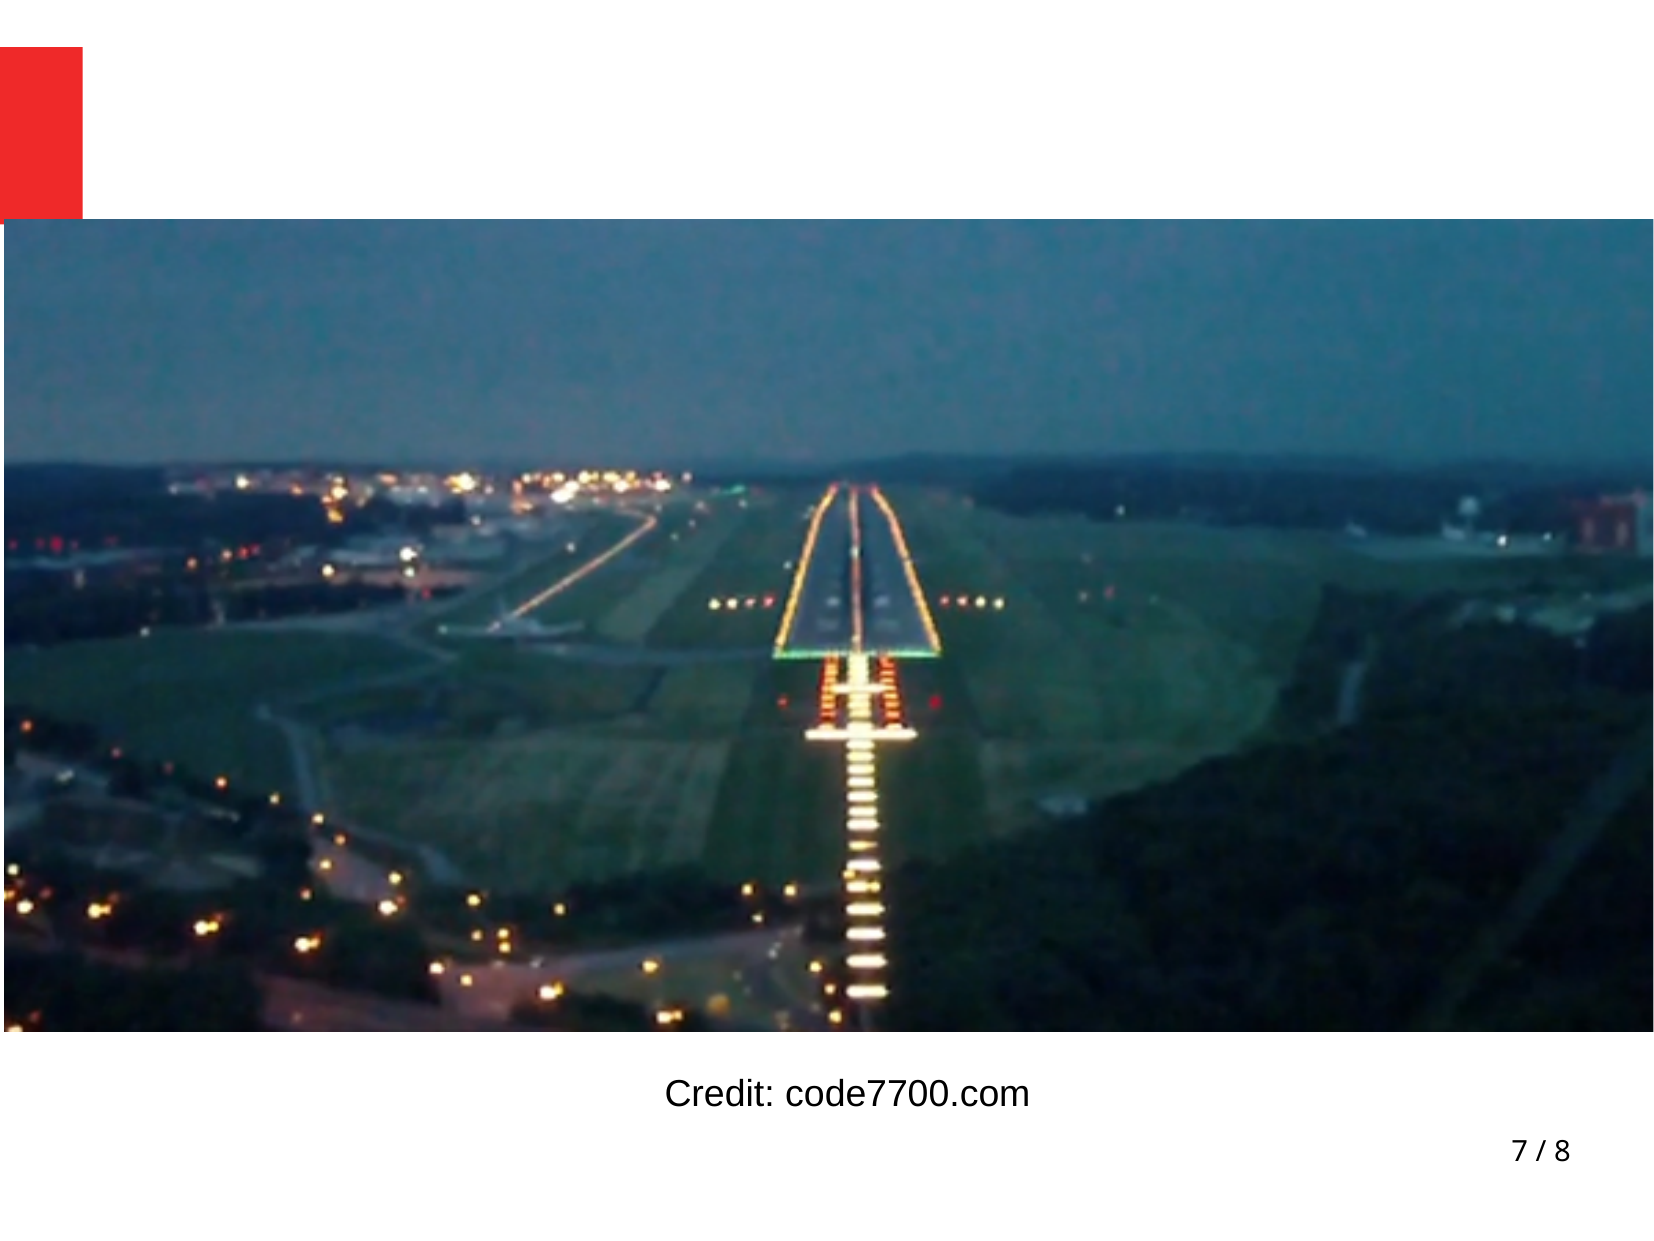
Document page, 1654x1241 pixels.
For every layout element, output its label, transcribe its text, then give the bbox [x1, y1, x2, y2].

picture [4, 219, 1654, 1032]
text_box Credit: code7700.com [330, 1065, 1366, 1122]
